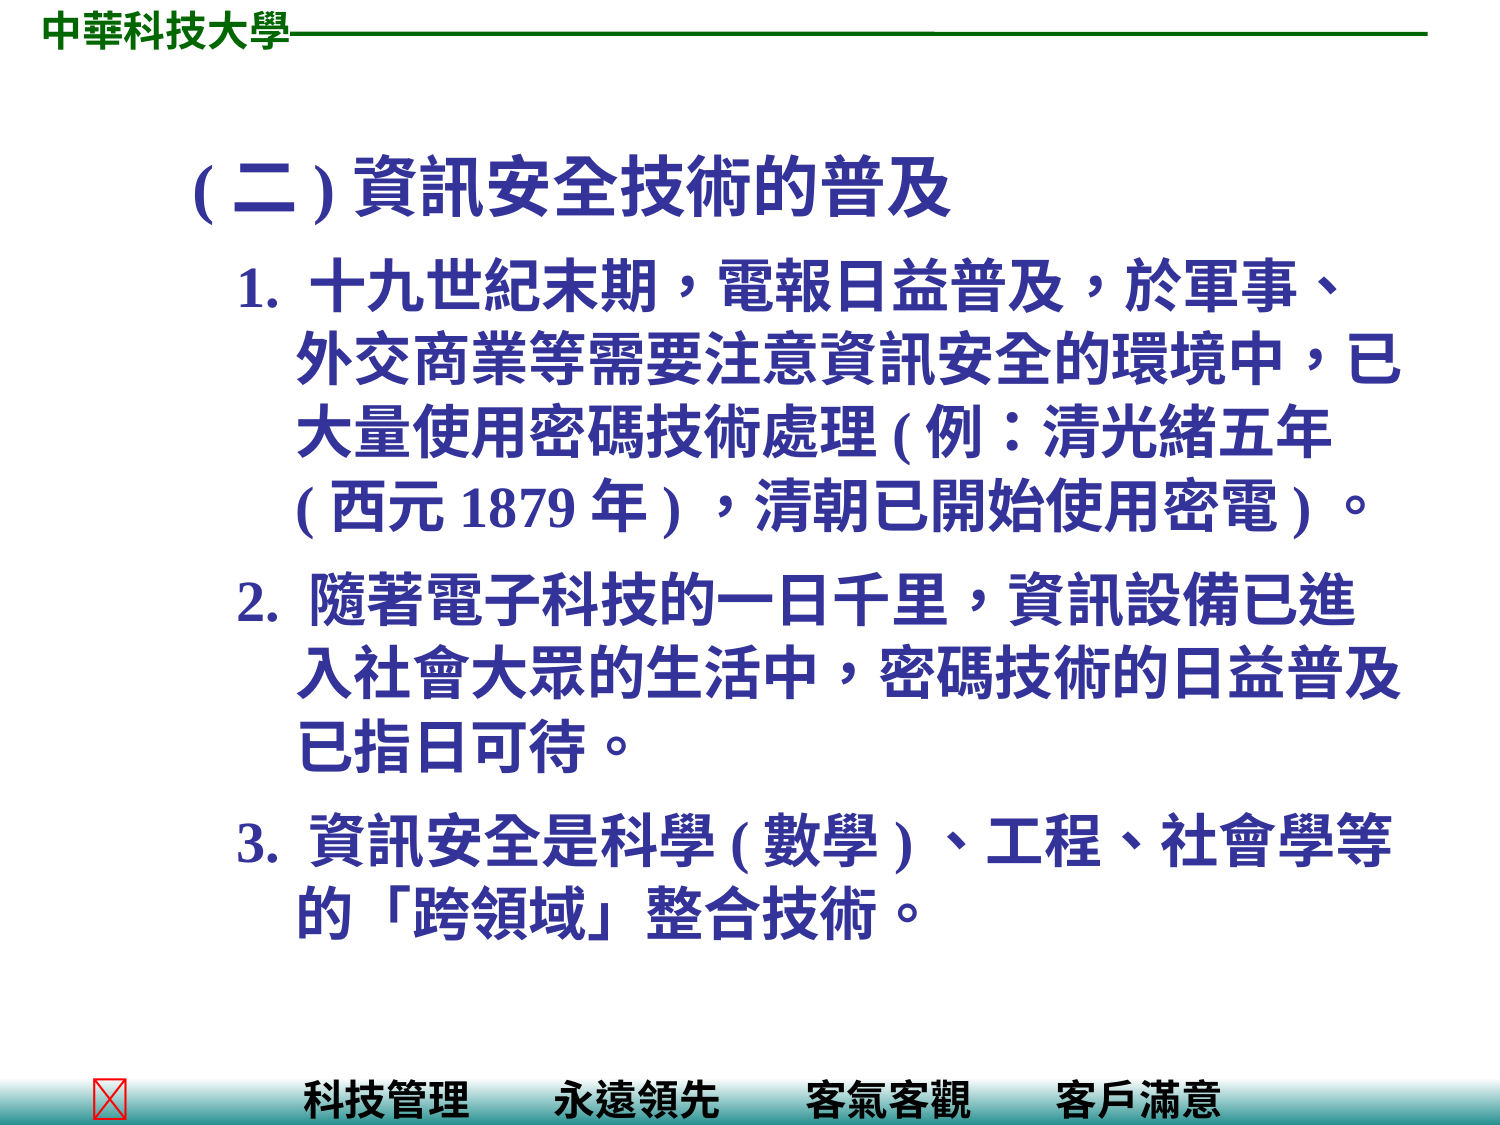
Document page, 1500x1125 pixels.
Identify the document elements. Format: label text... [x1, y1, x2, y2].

list (二)資訊安全技術的普及 1. 十九世紀末期，電報日益普及，於軍事、外交商業等需要注意資訊安全的環境中，已大量使用密碼技術處理(例：清光緒五年(西元1879年)，清朝已開始使用密電)。 2. 隨著電子科技的一日千里，資訊設備已進入社會大眾的生活中，密碼技術的日益普及已指日可待。 3. 資訊安全是科學(數學)、工程、社會學等的「跨領域」整合技術。 [75, 125, 1426, 1038]
